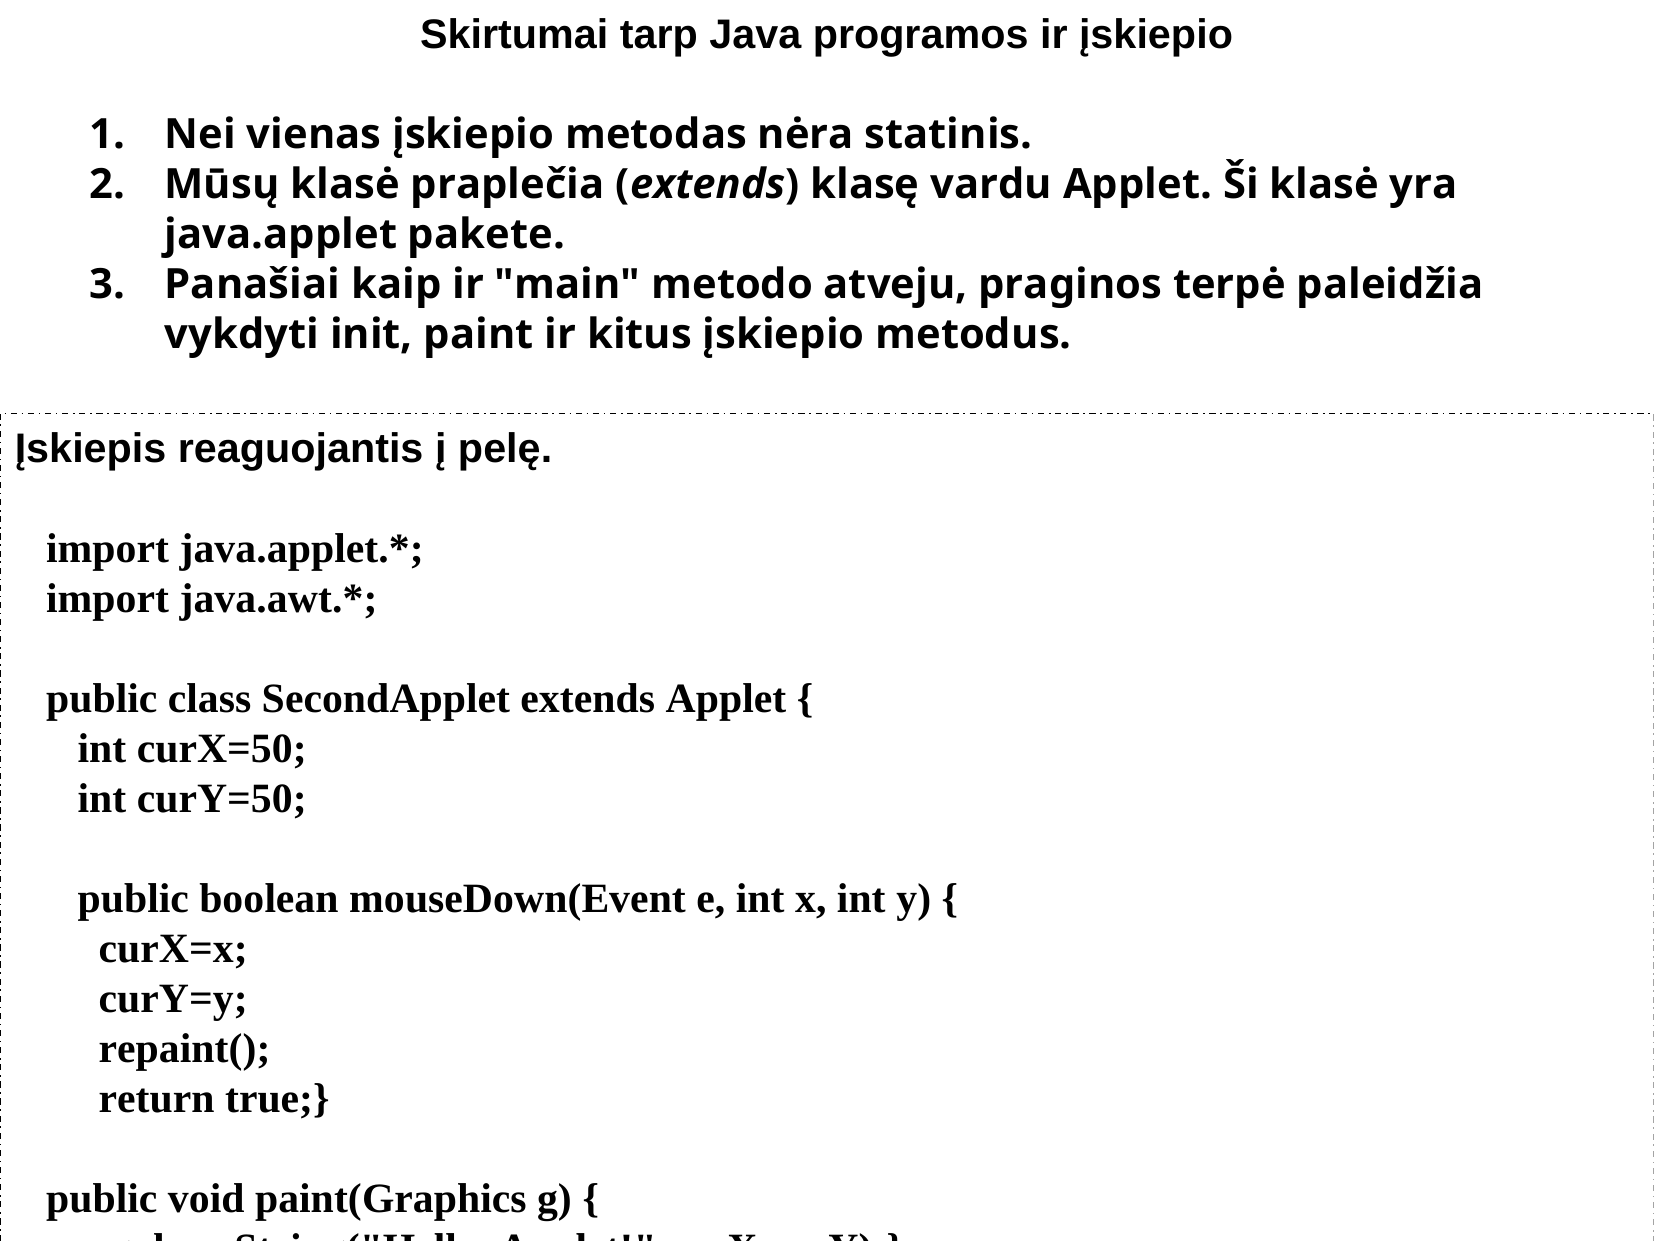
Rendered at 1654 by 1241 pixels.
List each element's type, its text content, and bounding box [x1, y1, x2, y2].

text_box Skirtumai tarp Java programos ir įskiepio Nei vienas įskiepio metodas nėra statinis. Mūsų klasė praplečia (extends) klasę vardu Applet. Ši klasė yra java.applet pakete. Panašiai kaip ir "main" metodo atveju, praginos terpė paleidžia vykdyti init, paint ir kitus įskiepio metodus. [0, 0, 1654, 413]
text_box Įskiepis reaguojantis į pelę. import java.applet.*; import java.awt.*; public class SecondApplet extends Applet { int curX=50; int curY=50; public boolean mouseDown(Event e, int x, int y) { curX=x; curY=y; repaint(); return true;} public void paint(Graphics g) { g.drawString("Hello, Applet!",curX,curY);} } [0, 413, 1654, 1241]
